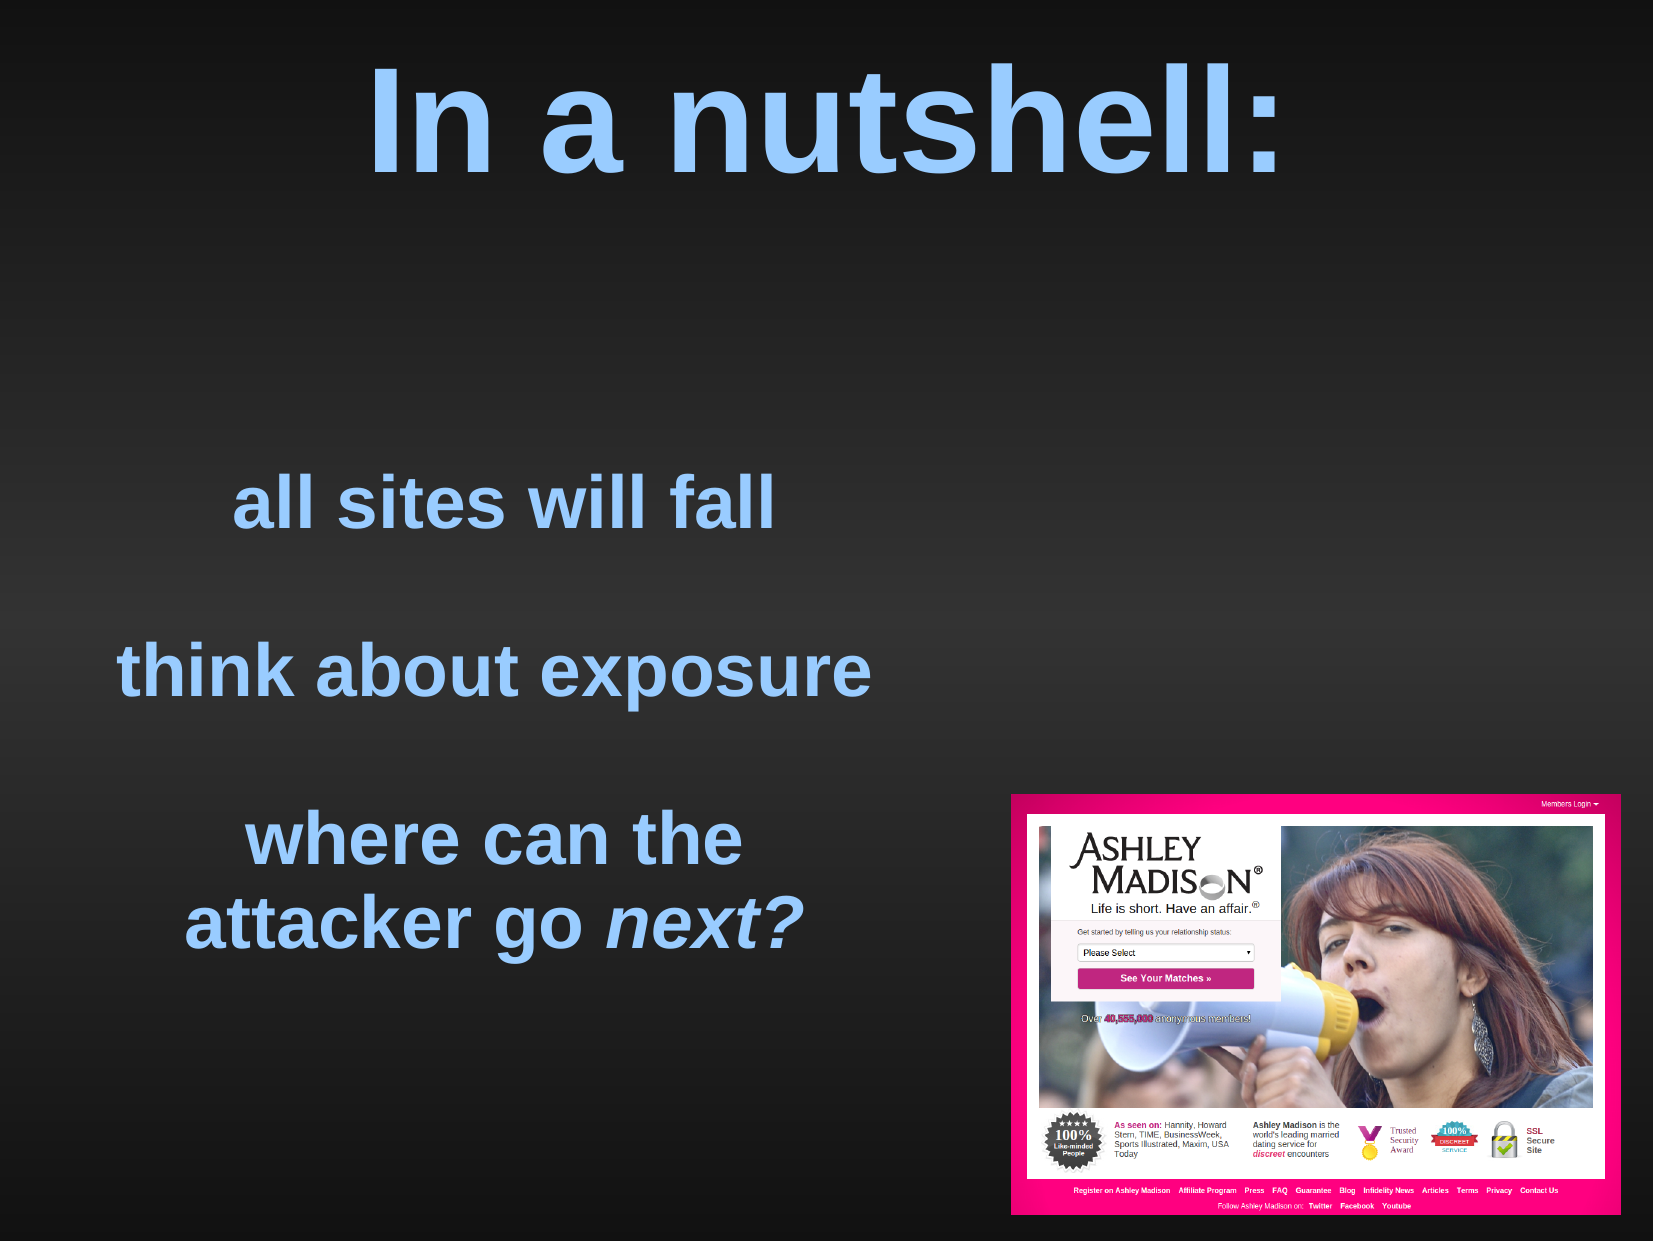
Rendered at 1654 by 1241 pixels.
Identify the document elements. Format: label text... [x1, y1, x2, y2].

picture [1011, 794, 1621, 1216]
title In a nutshell: [3, 15, 1653, 226]
title all sites will fall think about exposure where can the attacker go next? [0, 225, 991, 1201]
